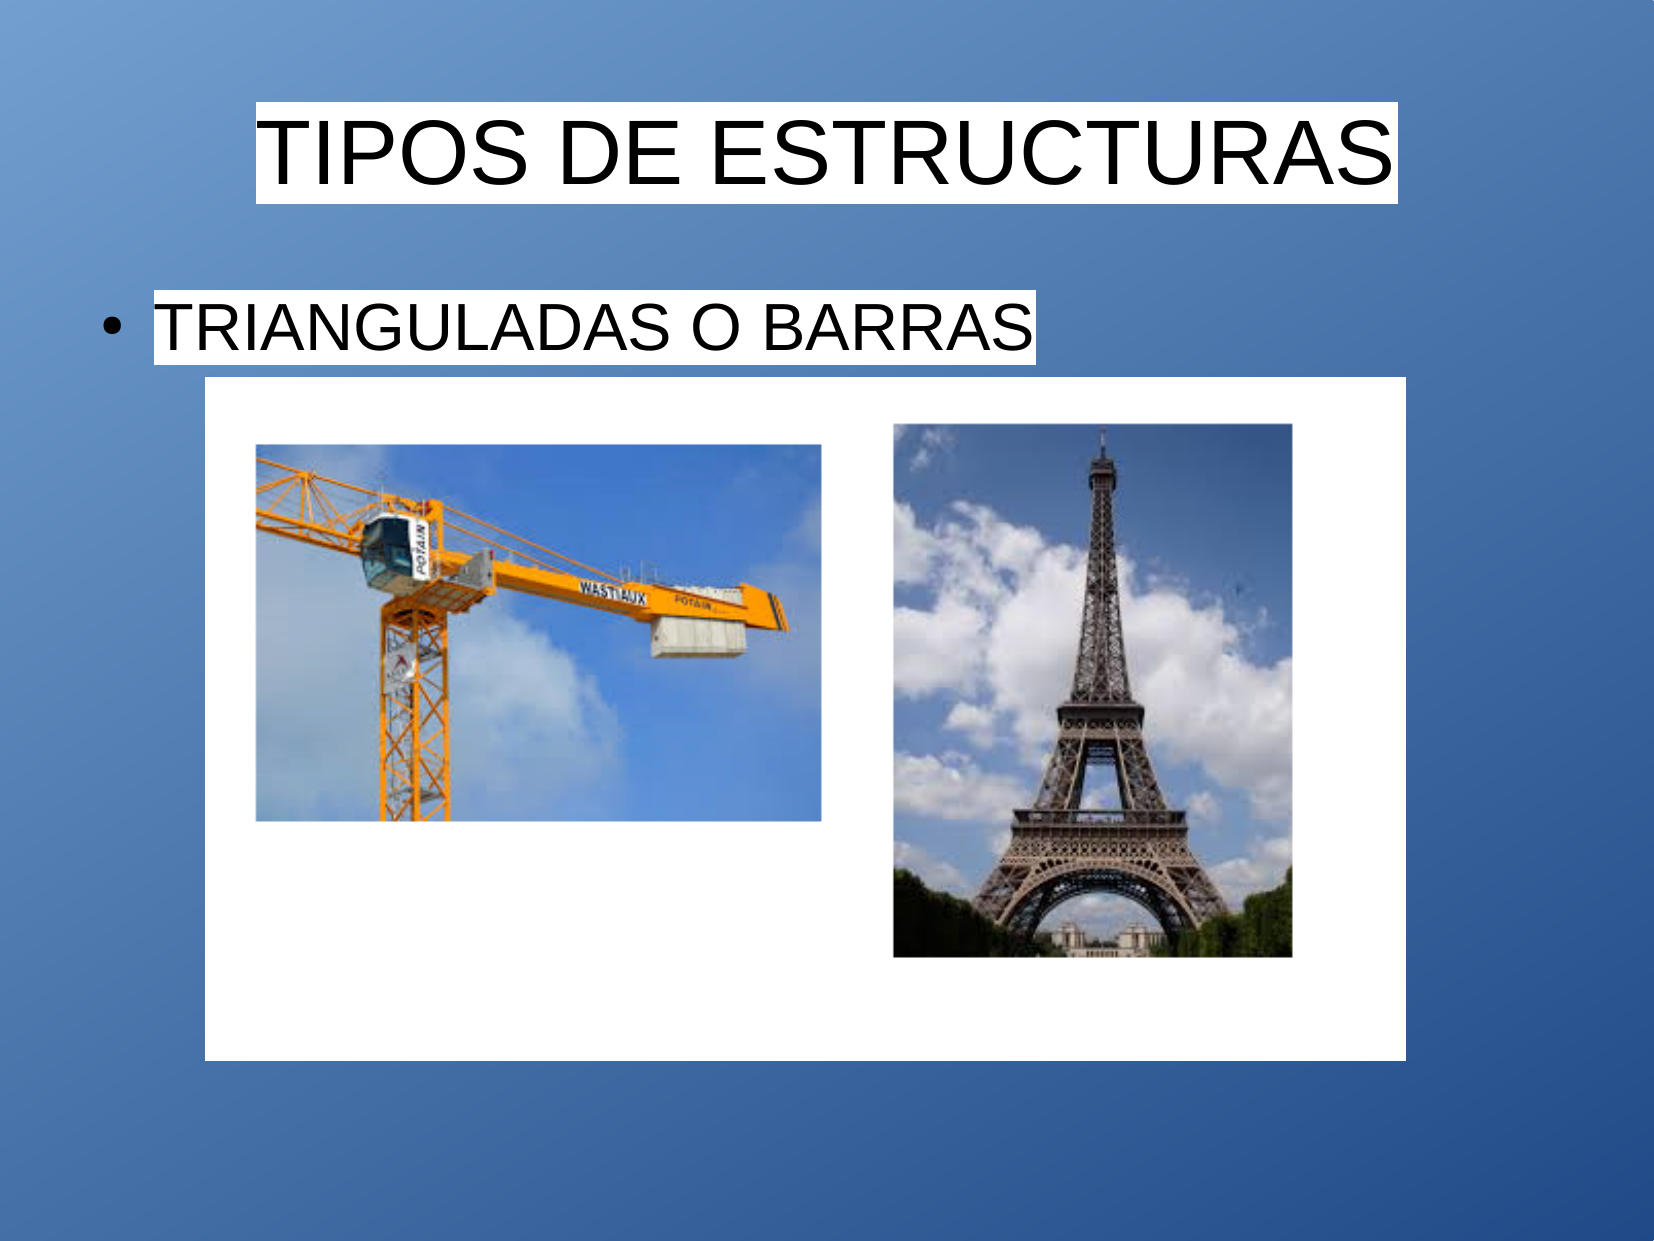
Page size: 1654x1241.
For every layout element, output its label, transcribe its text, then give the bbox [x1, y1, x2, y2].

picture [205, 377, 1406, 1061]
title TIPOS DE ESTRUCTURAS [82, 49, 1571, 257]
list TRIANGULADAS O BARRAS [82, 290, 1571, 634]
